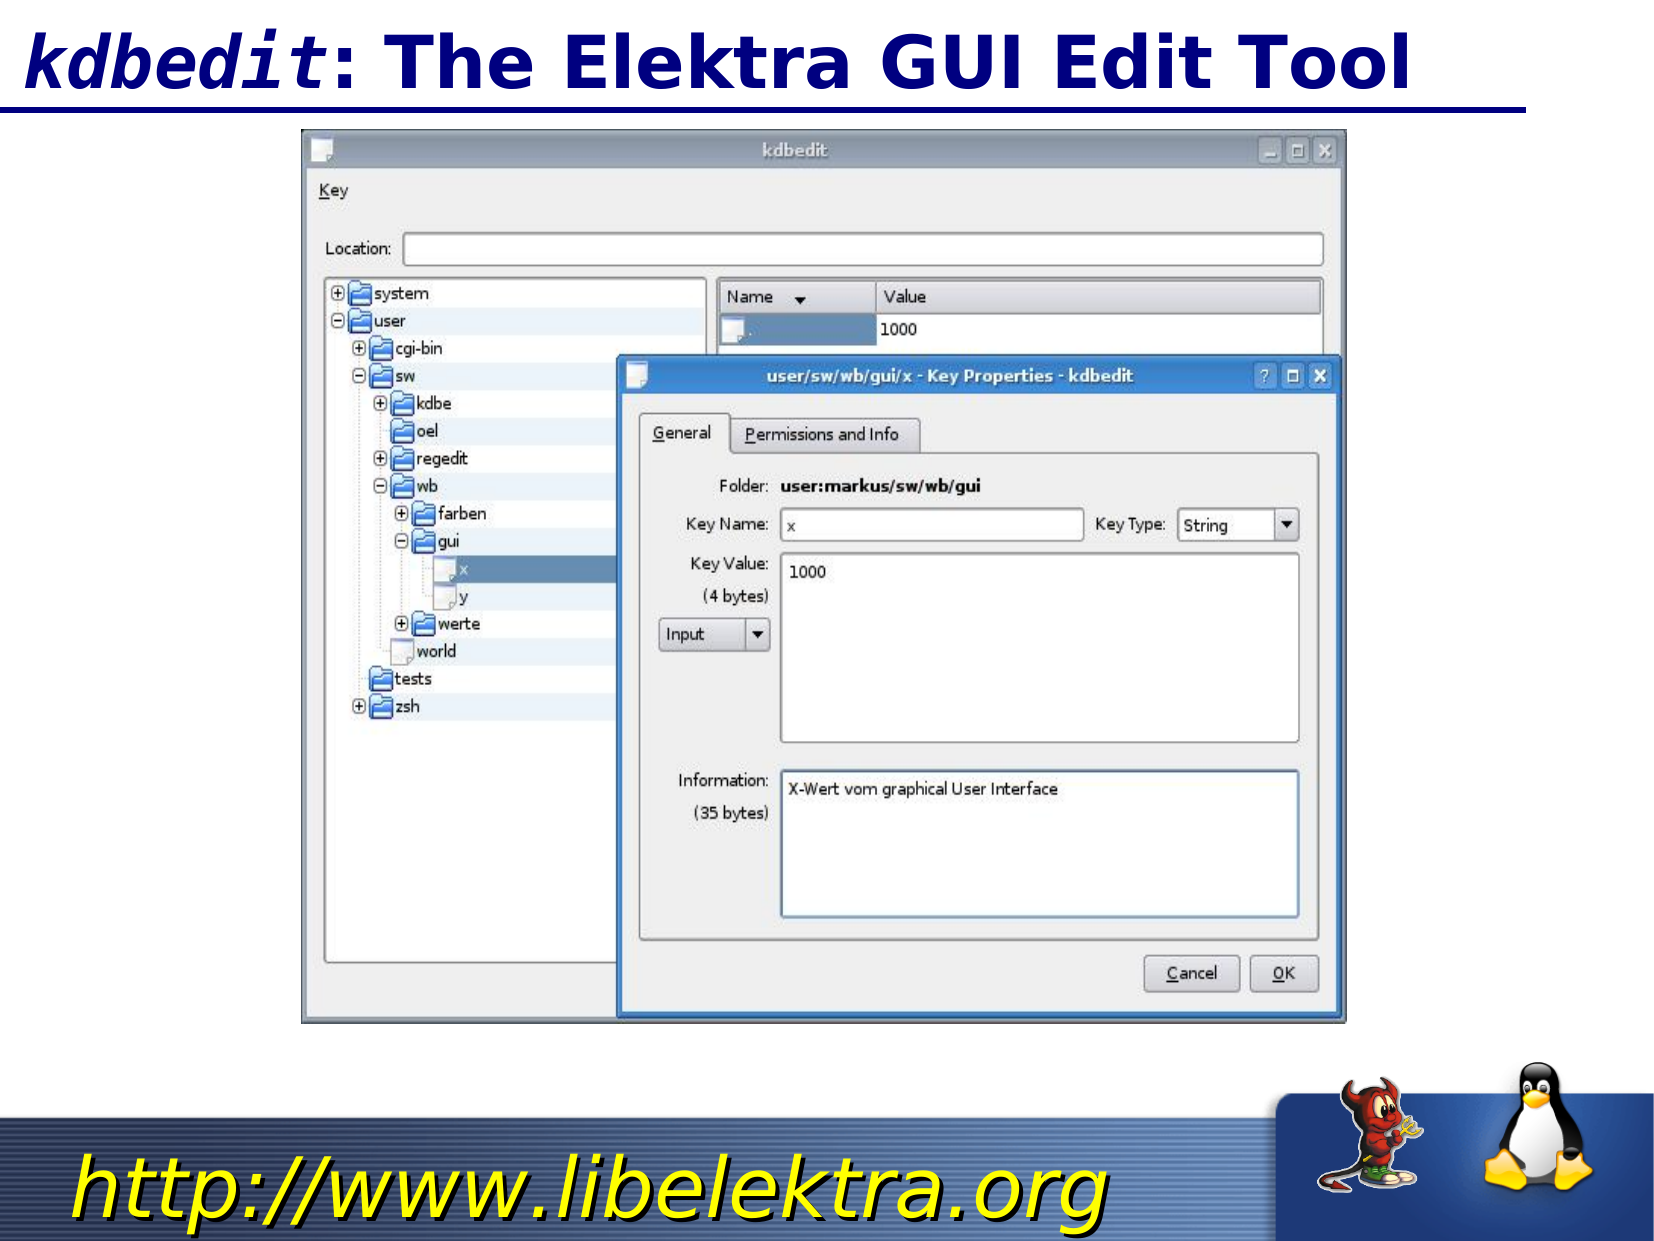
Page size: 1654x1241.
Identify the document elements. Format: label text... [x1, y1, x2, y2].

text_box kdbedit: The Elektra GUI Edit Tool [22, 14, 1611, 111]
picture [301, 129, 1347, 1024]
picture [0, 1061, 1654, 1241]
